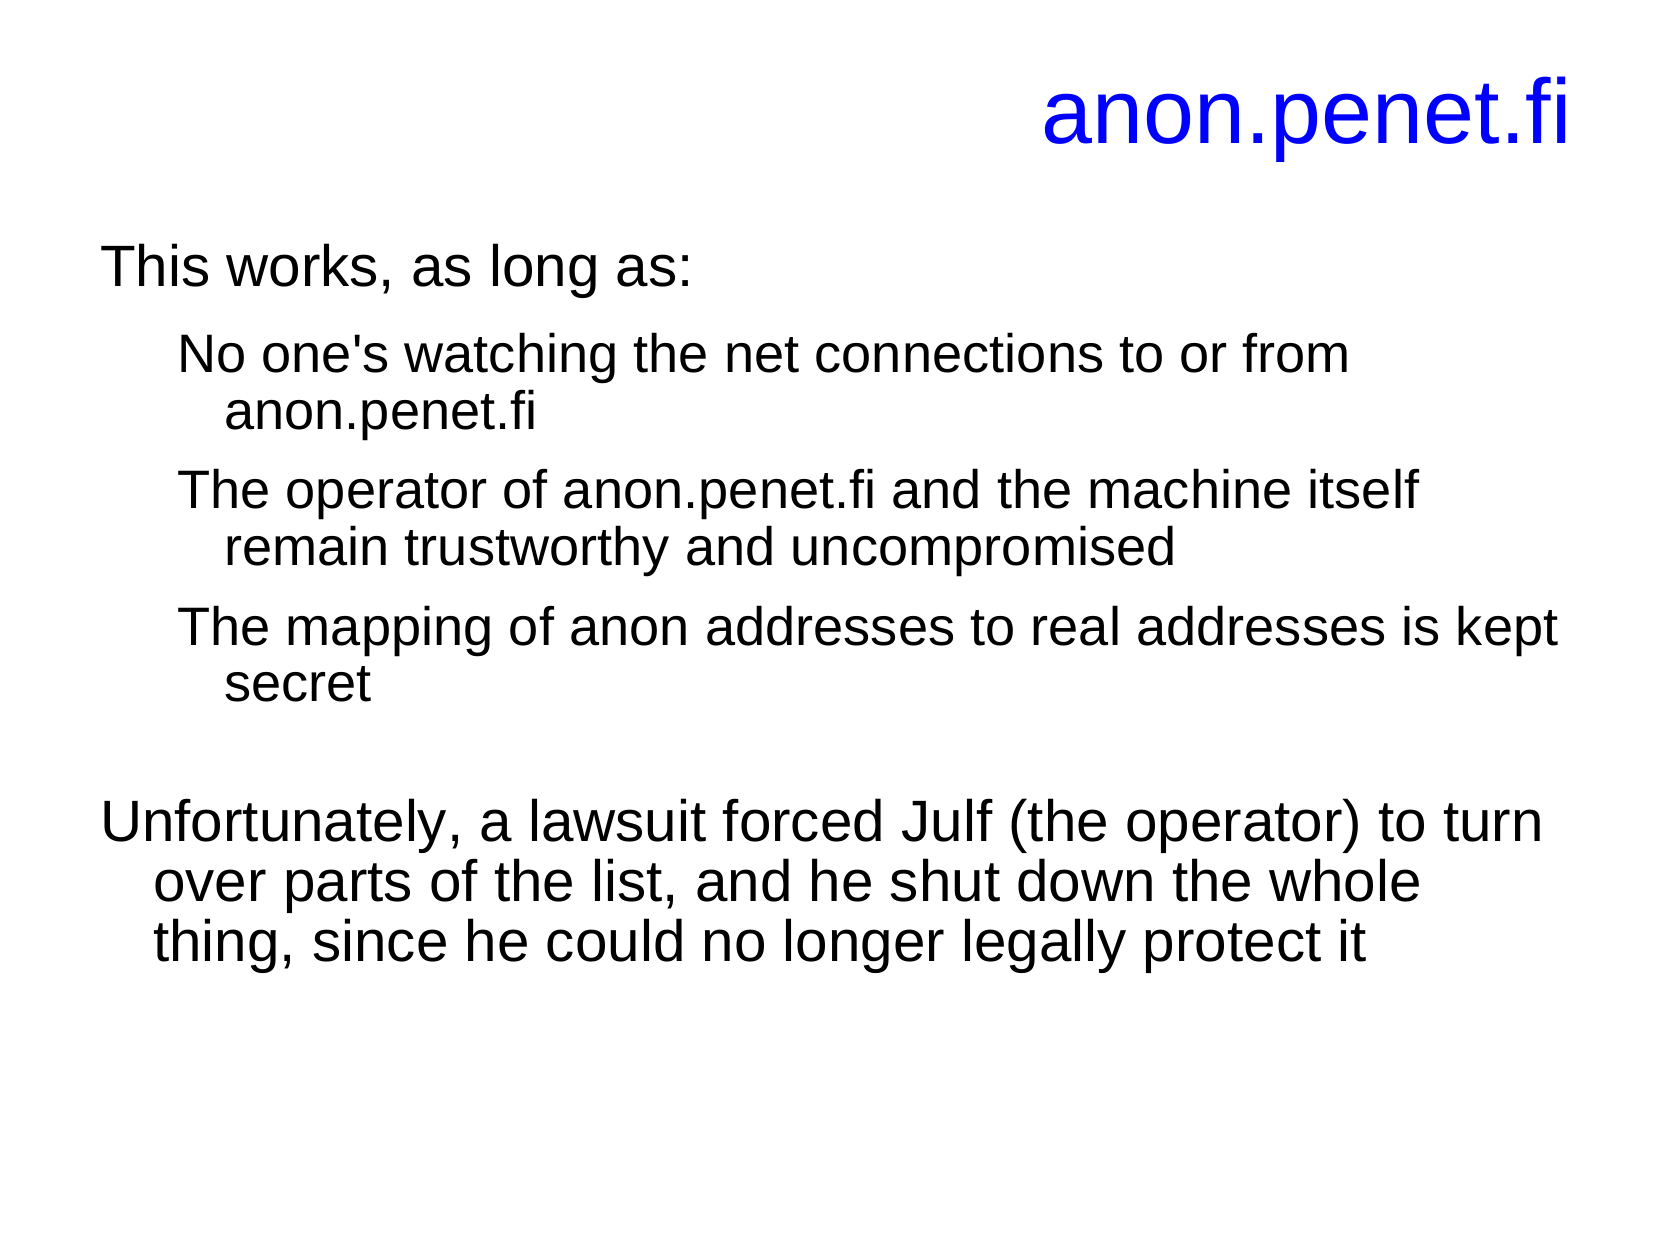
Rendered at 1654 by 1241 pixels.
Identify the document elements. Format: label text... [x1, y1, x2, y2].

list This works, as long as: No one's watching the net connections to or from anon.penet.fi The operator of anon.penet.fi and the machine itself remain trustworthy and uncompromised The mapping of anon addresses to real addresses is kept secret Unfortunately, a lawsuit forced Julf (the operator) to turn over parts of the list, and he shut down the whole thing, since he could no longer legally protect it [82, 237, 1571, 1156]
title anon.penet.fi [84, 18, 1573, 211]
